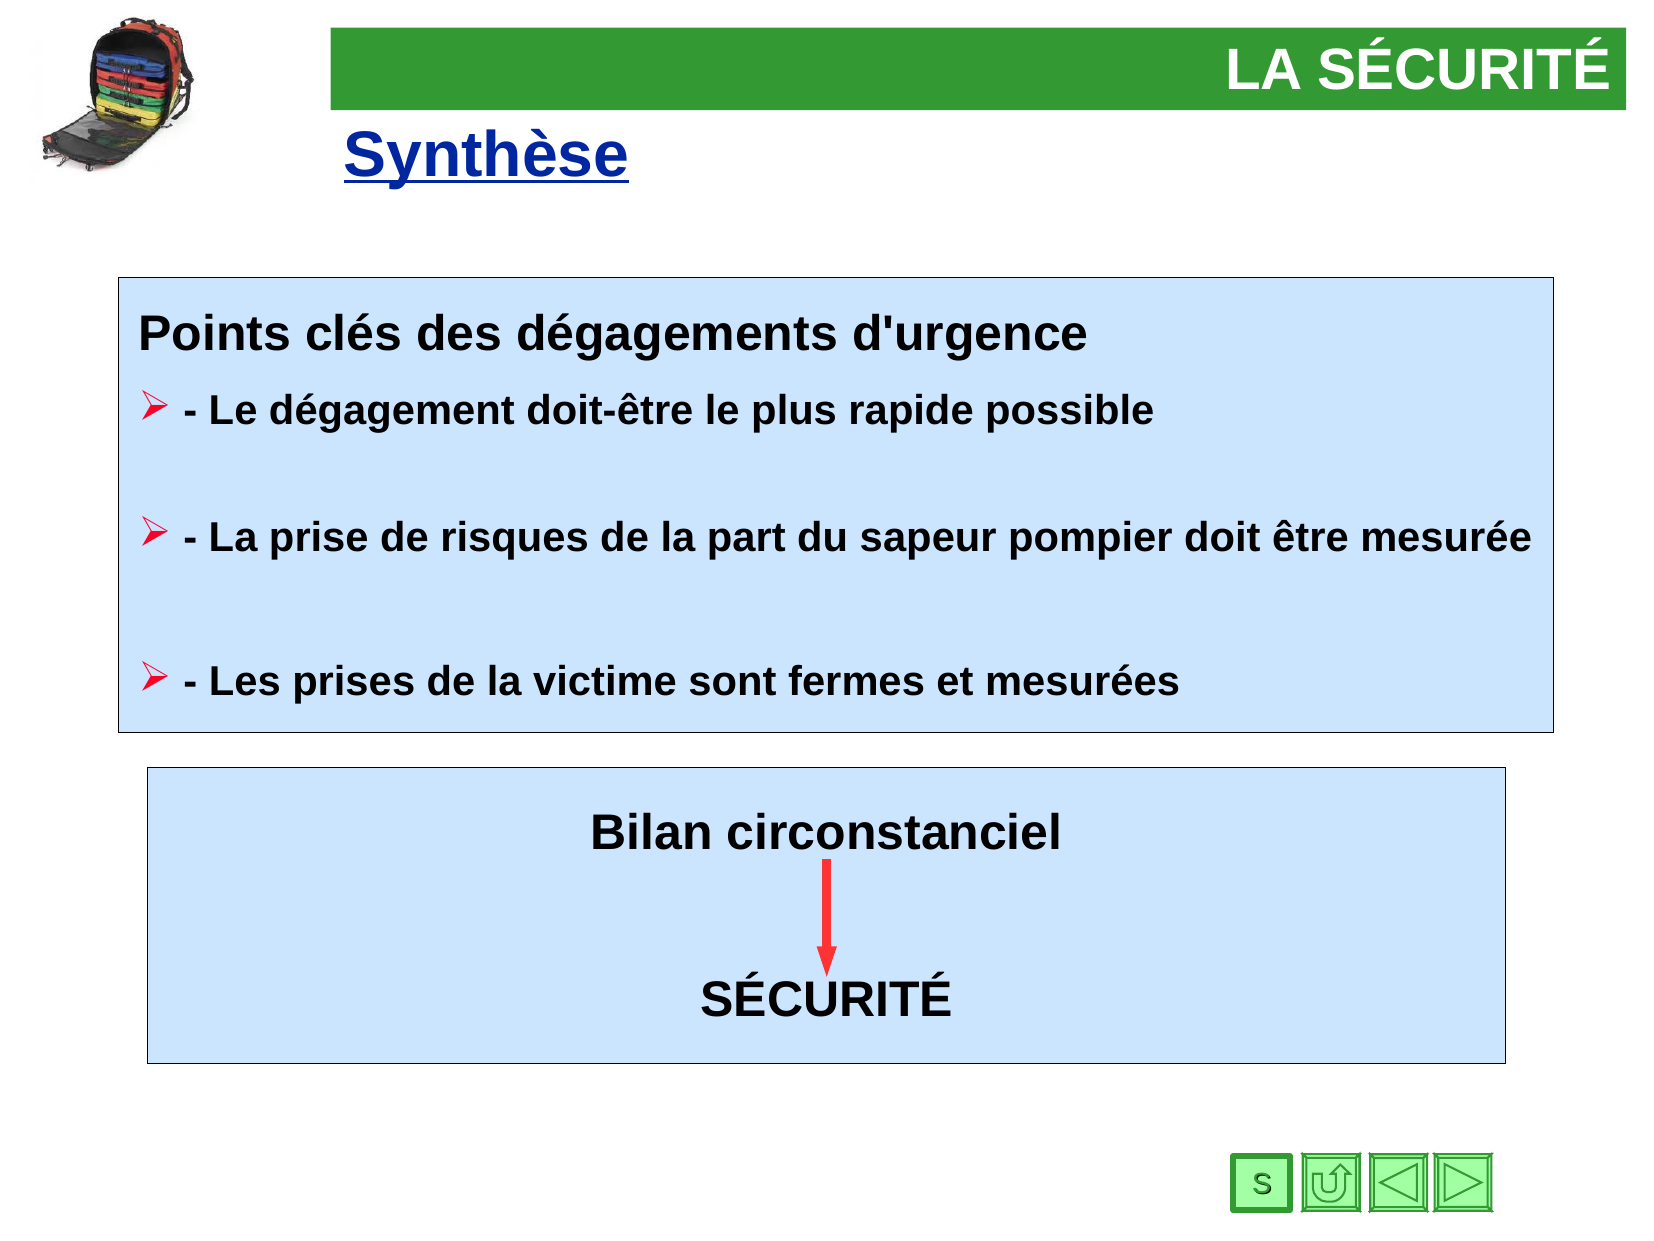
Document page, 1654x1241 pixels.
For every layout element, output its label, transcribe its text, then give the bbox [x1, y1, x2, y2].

text_box LA SÉCURITÉ [330, 27, 1626, 111]
title Synthèse [328, 110, 1625, 198]
text_box Bilan circonstanciel SÉCURITÉ [148, 768, 1506, 1063]
picture [29, 5, 201, 183]
text_box Points clés des dégagements d'urgence - Le dégagement doit-être le plus rapide possible - La prise de risques de la part du sapeur pompier doit être mesurée - Les prises de la victime sont fermes et mesurées [118, 278, 1553, 732]
